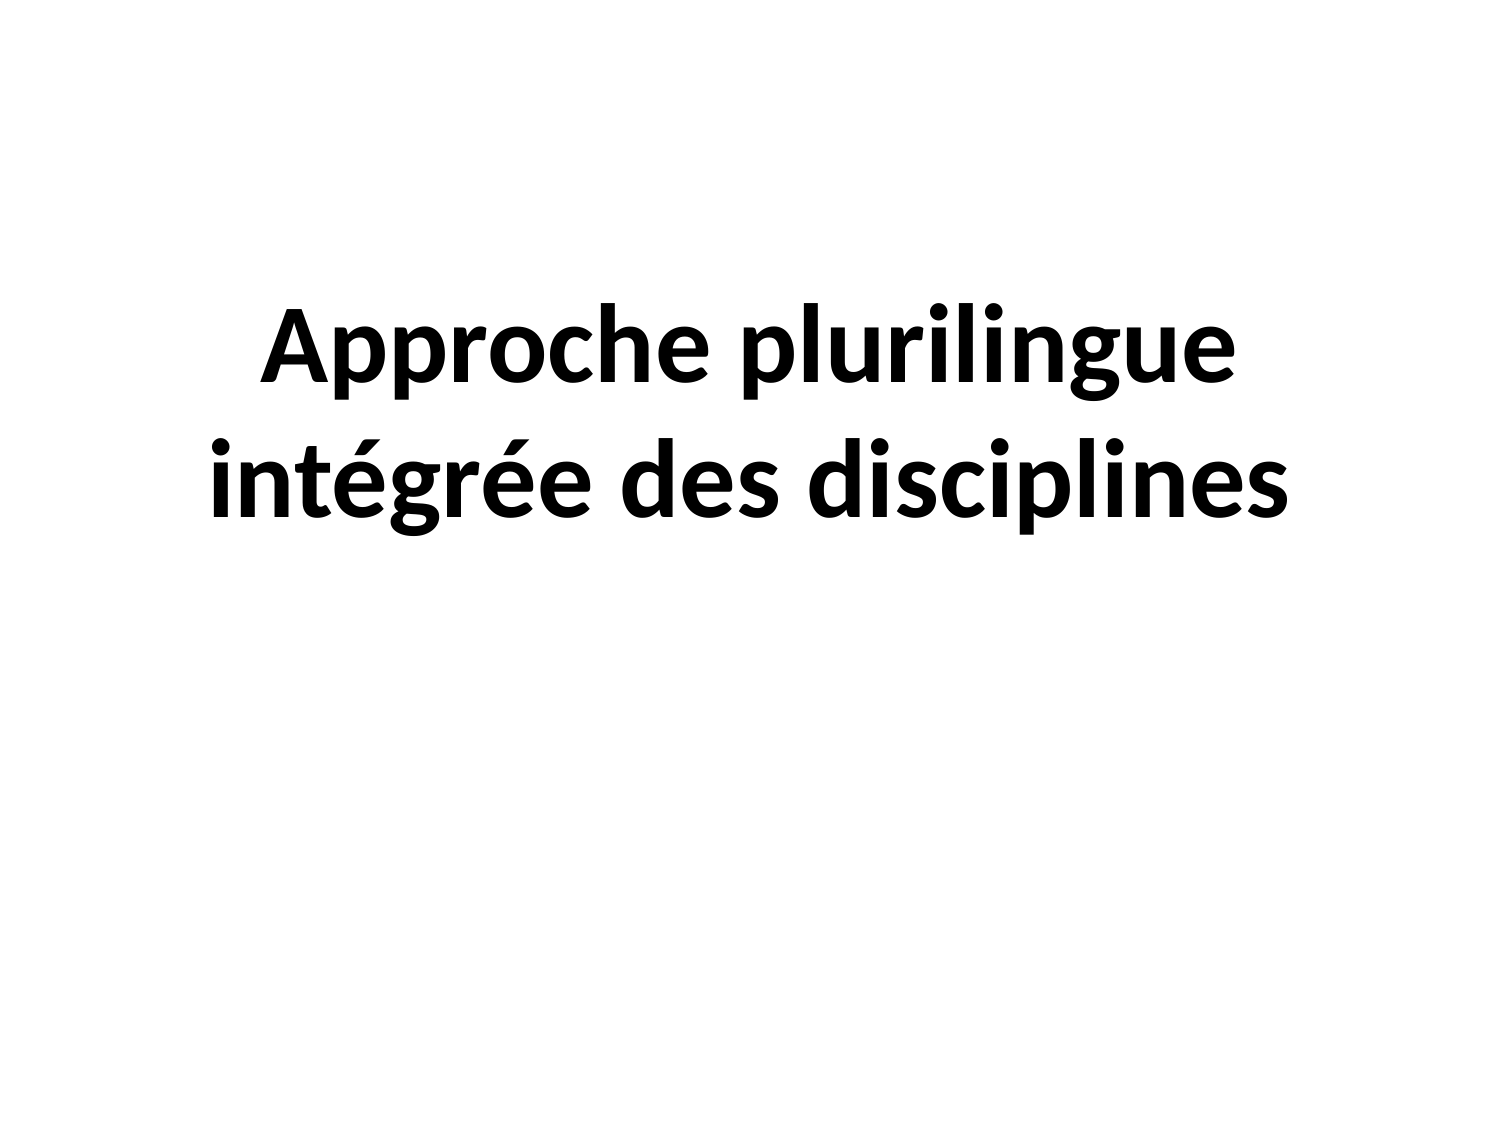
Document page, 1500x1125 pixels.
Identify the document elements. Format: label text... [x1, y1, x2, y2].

list Approche plurilingue intégrée des disciplines [75, 262, 1425, 1005]
